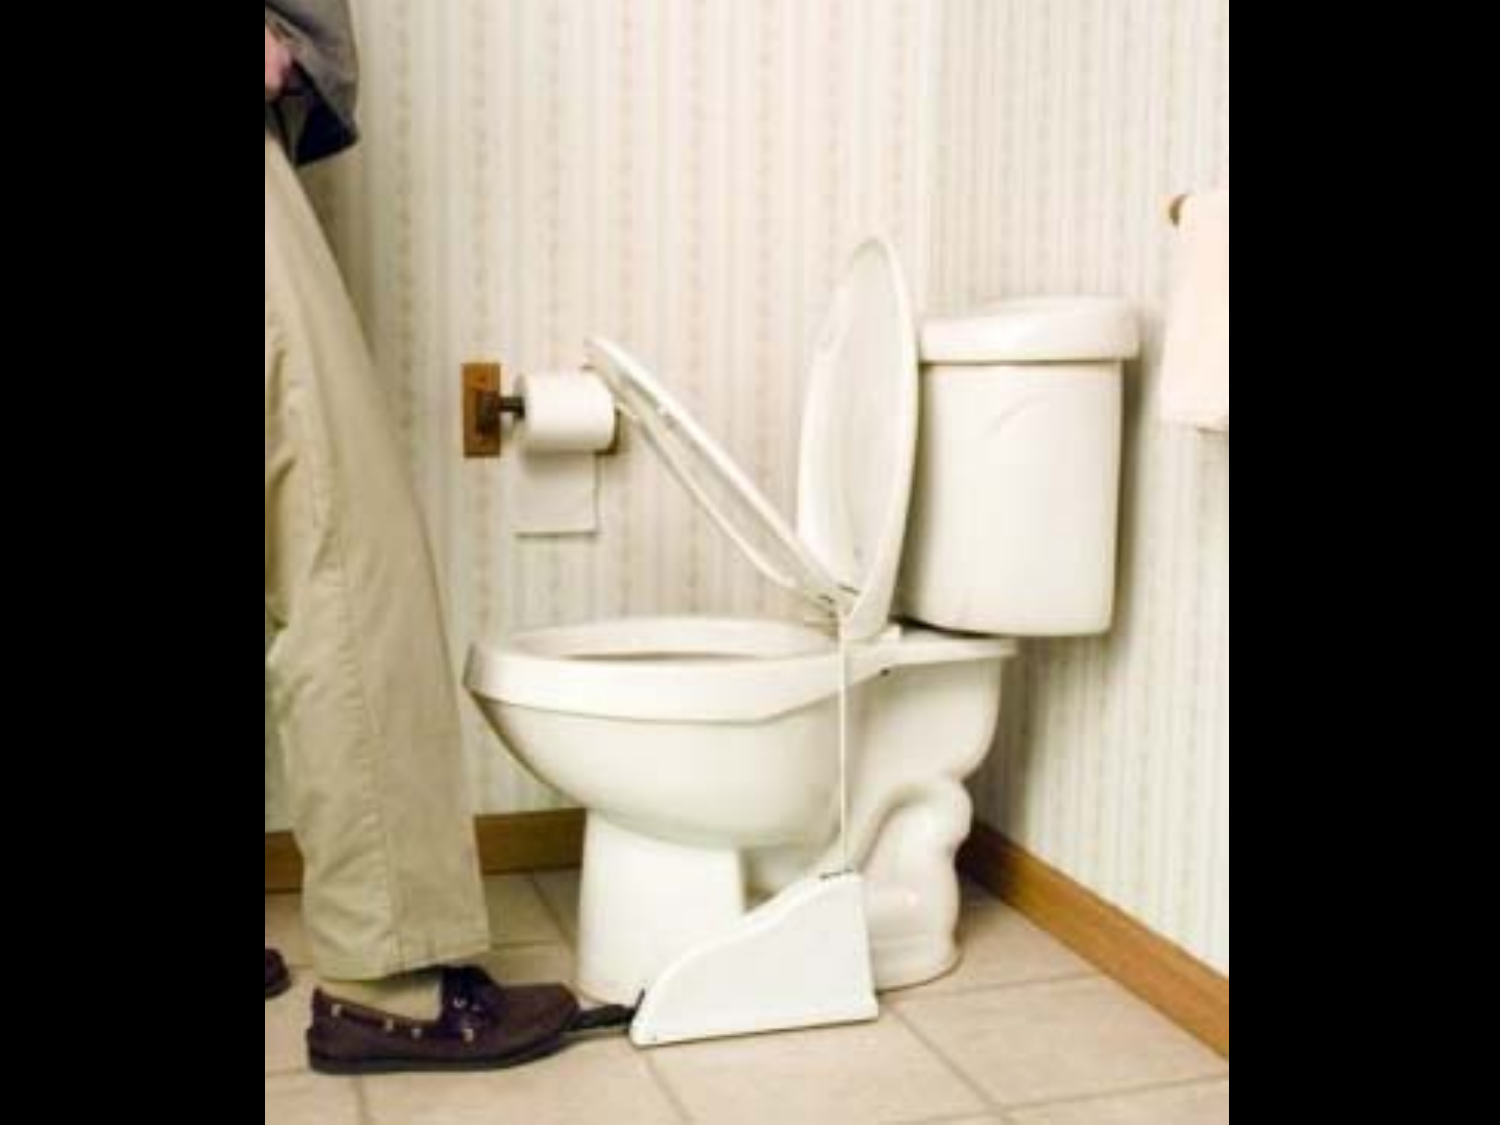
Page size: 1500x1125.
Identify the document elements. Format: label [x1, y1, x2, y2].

picture [265, 0, 1229, 1125]
